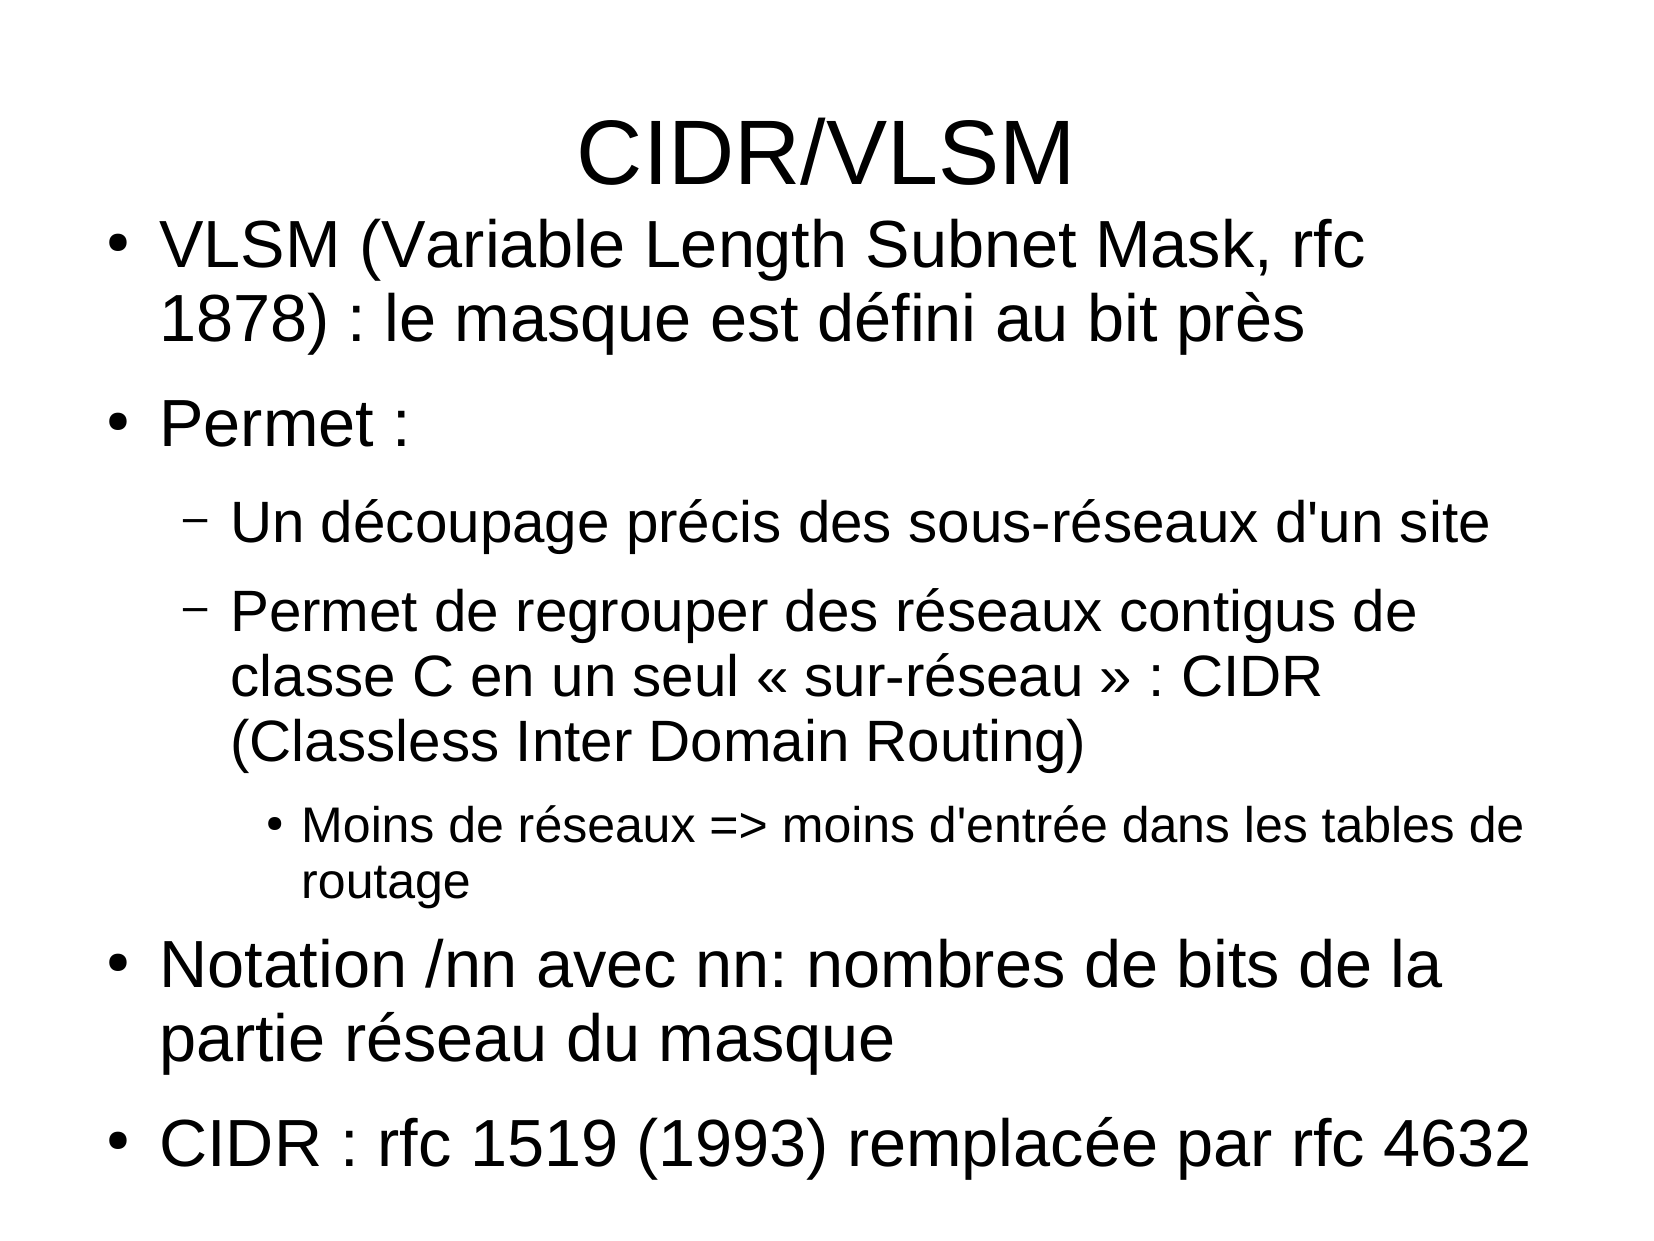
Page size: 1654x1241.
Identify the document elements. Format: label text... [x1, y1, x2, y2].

list VLSM (Variable Length Subnet Mask, rfc 1878) : le masque est défini au bit près Permet : Un découpage précis des sous-réseaux d'un site Permet de regrouper des réseaux contigus de classe C en un seul « sur-réseau » : CIDR (Classless Inter Domain Routing) Moins de réseaux => moins d'entrée dans les tables de routage Notation /nn avec nn: nombres de bits de la partie réseau du masque CIDR : rfc 1519 (1993) remplacée par rfc 4632 [88, 206, 1577, 1211]
title CIDR/VLSM [82, 49, 1571, 257]
